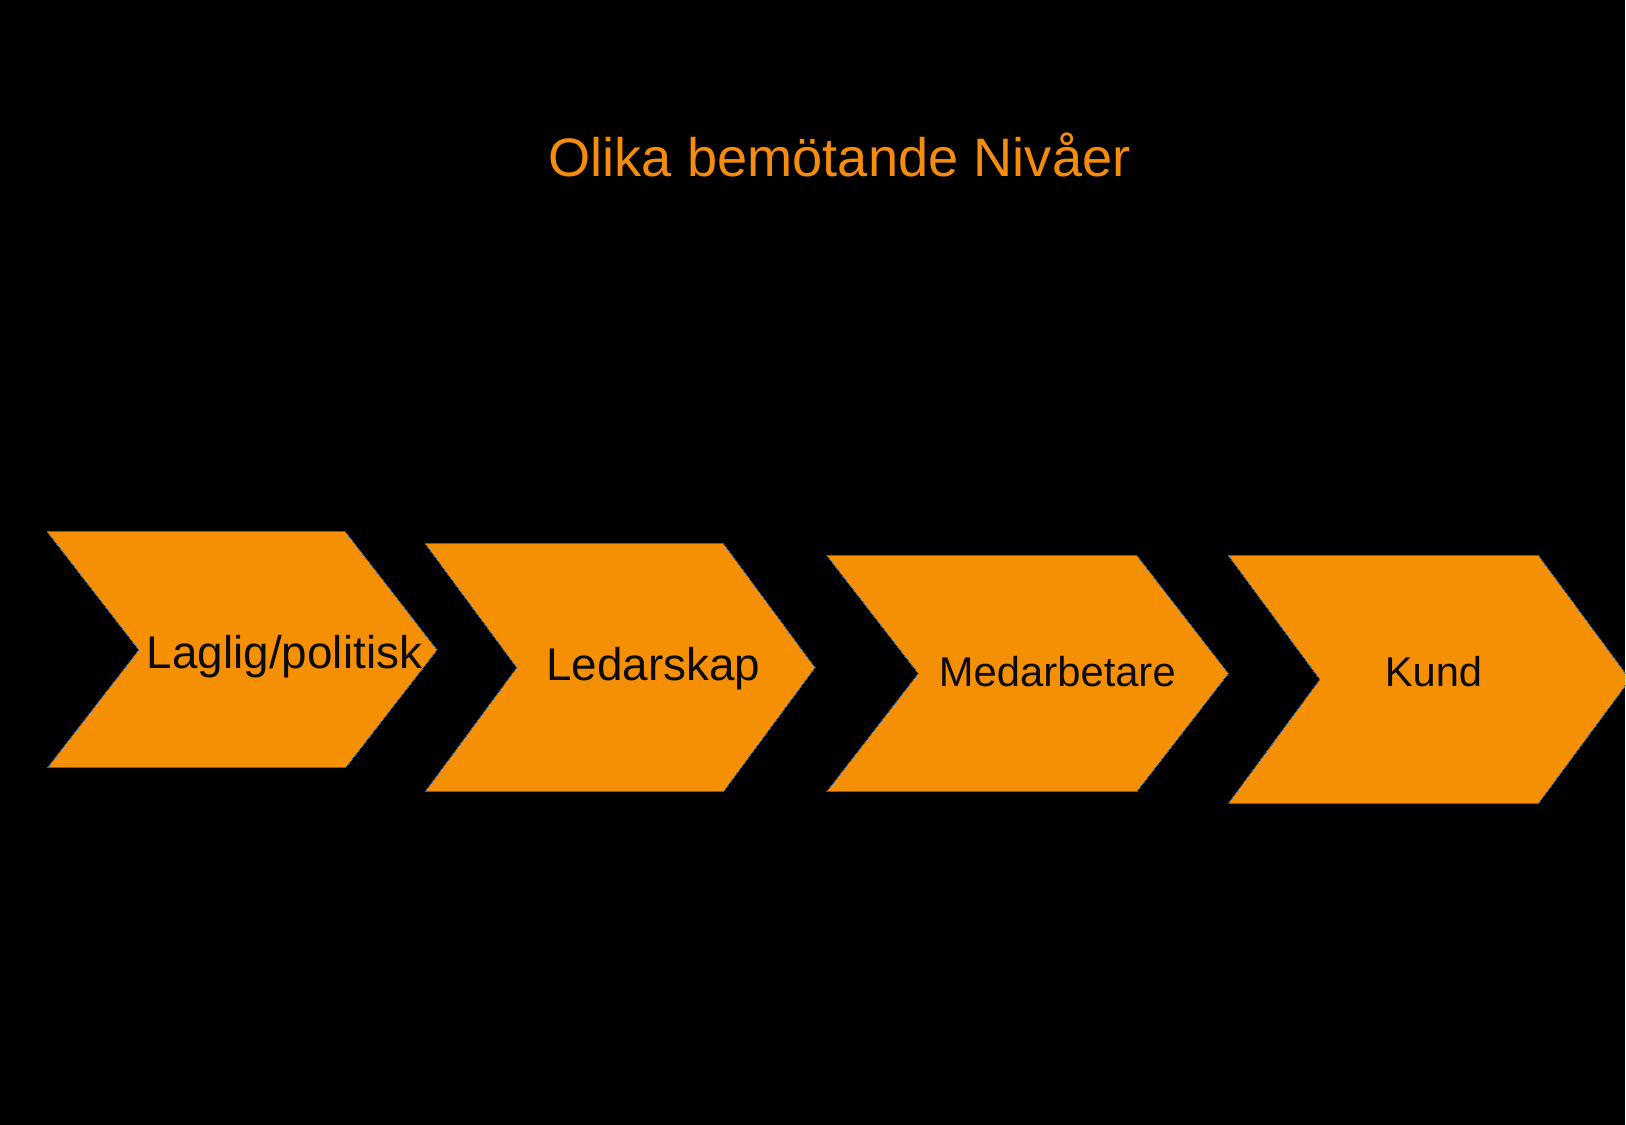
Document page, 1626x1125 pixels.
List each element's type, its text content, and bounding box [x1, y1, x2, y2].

text_box [425, 543, 794, 792]
text_box Olika bemötande Nivåer [533, 115, 1182, 260]
text_box [1228, 555, 1626, 804]
text_box [47, 658, 395, 768]
text_box [47, 531, 411, 641]
text_box Laglig/politisk [132, 615, 473, 705]
text_box Medarbetare [924, 637, 1201, 703]
text_box Ledarskap [531, 627, 813, 697]
text_box Kund [1370, 637, 1548, 703]
text_box [826, 555, 1229, 792]
